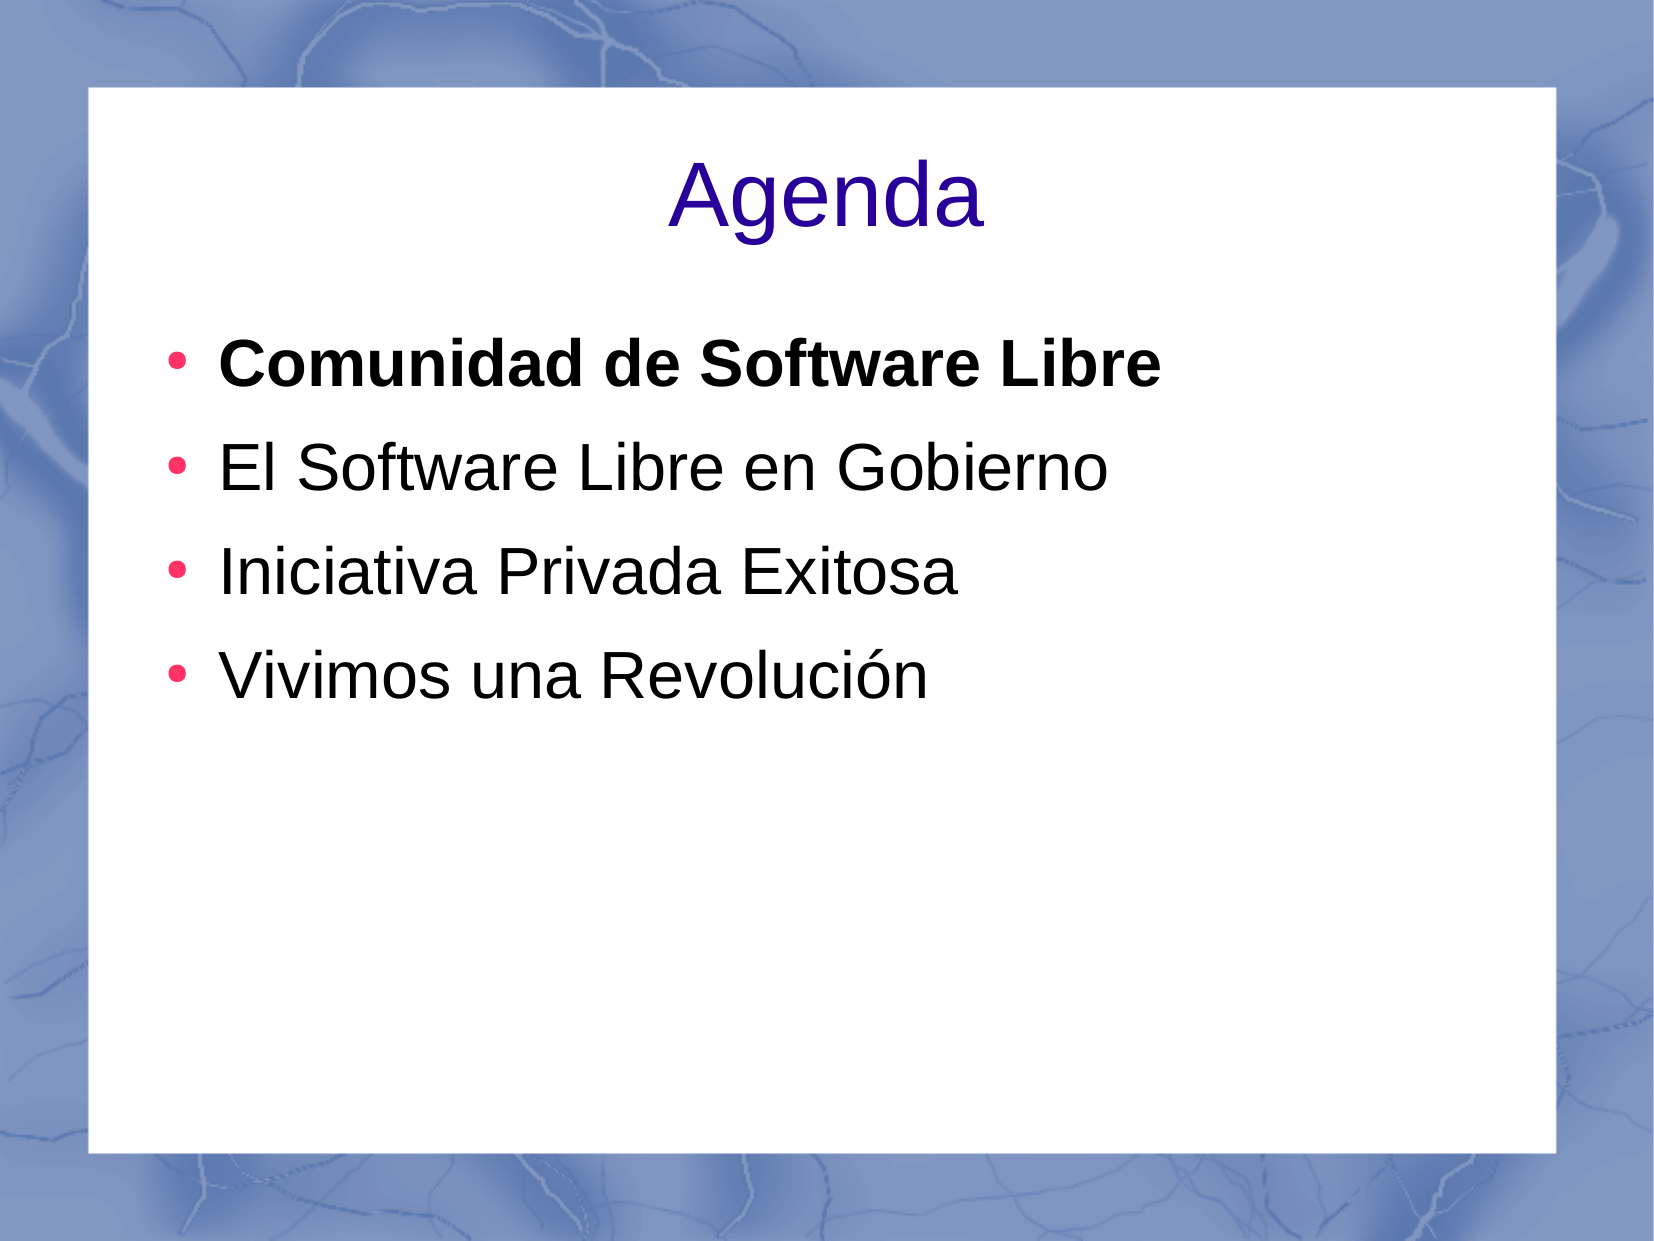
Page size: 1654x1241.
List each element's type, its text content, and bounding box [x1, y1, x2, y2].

list Comunidad de Software Libre El Software Libre en Gobierno Iniciativa Privada Exitosa Vivimos una Revolución [147, 325, 1506, 1045]
title Agenda [118, 90, 1536, 298]
picture [0, 0, 1654, 1241]
